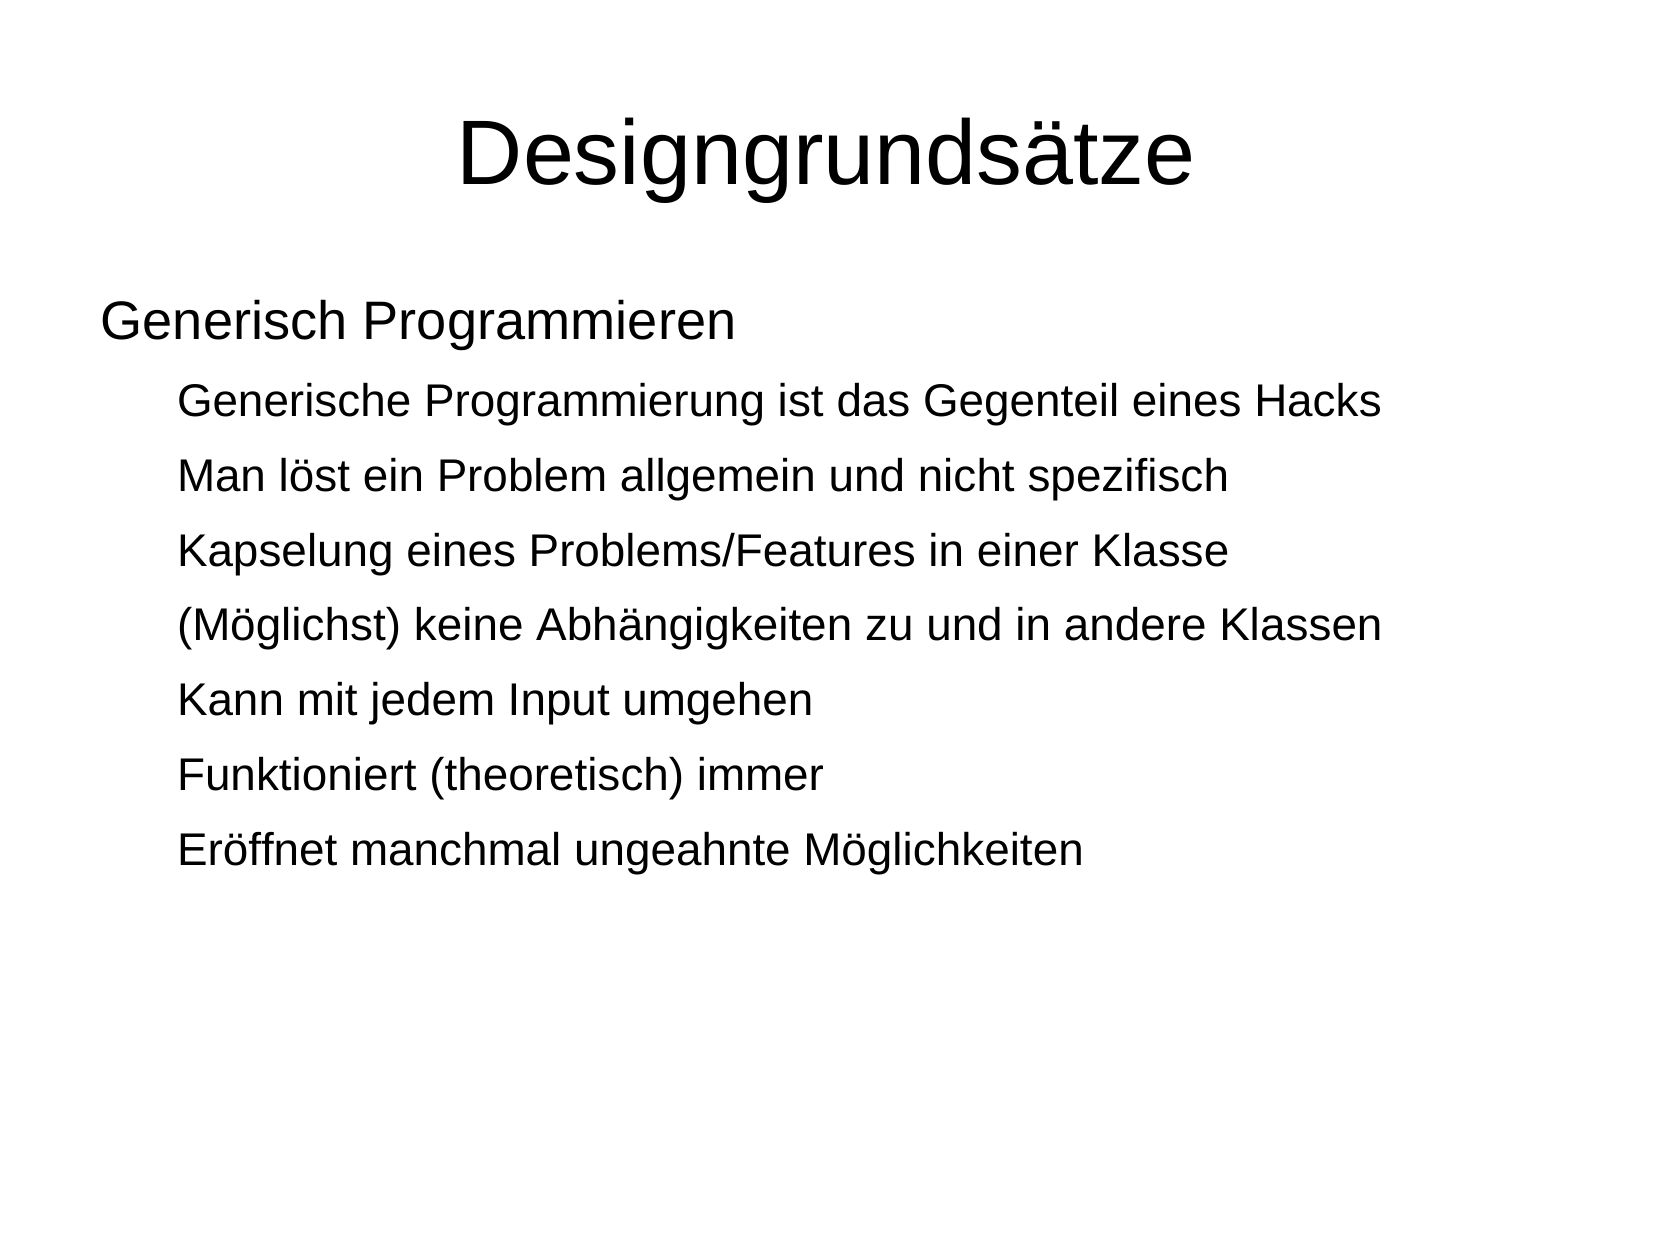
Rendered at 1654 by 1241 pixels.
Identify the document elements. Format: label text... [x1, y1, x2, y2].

title Designgrundsätze [82, 56, 1571, 250]
list Generisch Programmieren Generische Programmierung ist das Gegenteil eines Hacks Man löst ein Problem allgemein und nicht spezifisch Kapselung eines Problems/Features in einer Klasse (Möglichst) keine Abhängigkeiten zu und in andere Klassen Kann mit jedem Input umgehen Funktioniert (theoretisch) immer Eröffnet manchmal ungeahnte Möglichkeiten [82, 290, 1571, 1094]
